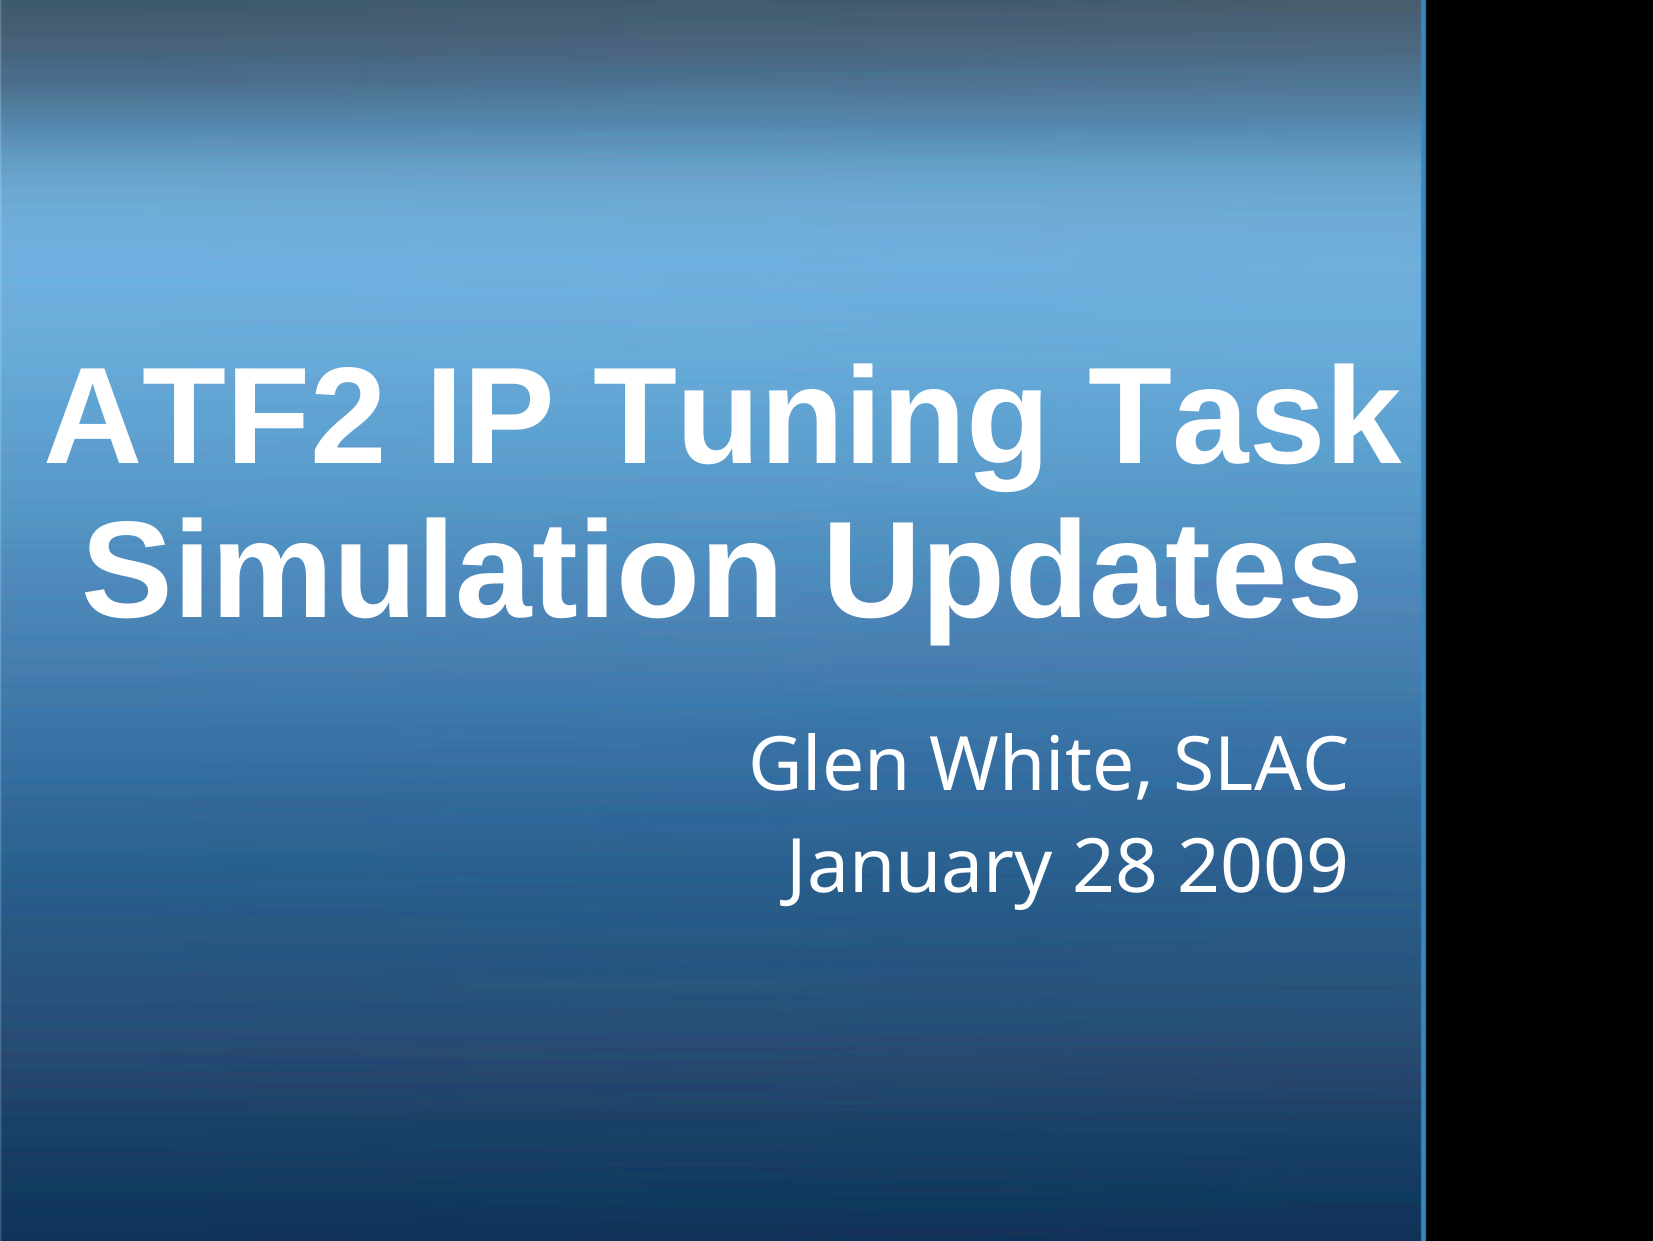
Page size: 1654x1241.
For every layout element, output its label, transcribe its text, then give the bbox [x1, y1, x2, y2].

picture [0, 0, 1654, 1241]
title Glen White, SLAC January 28 2009 [406, 725, 1351, 901]
title ATF2 IP Tuning Task Simulation Updates [0, 315, 1448, 670]
